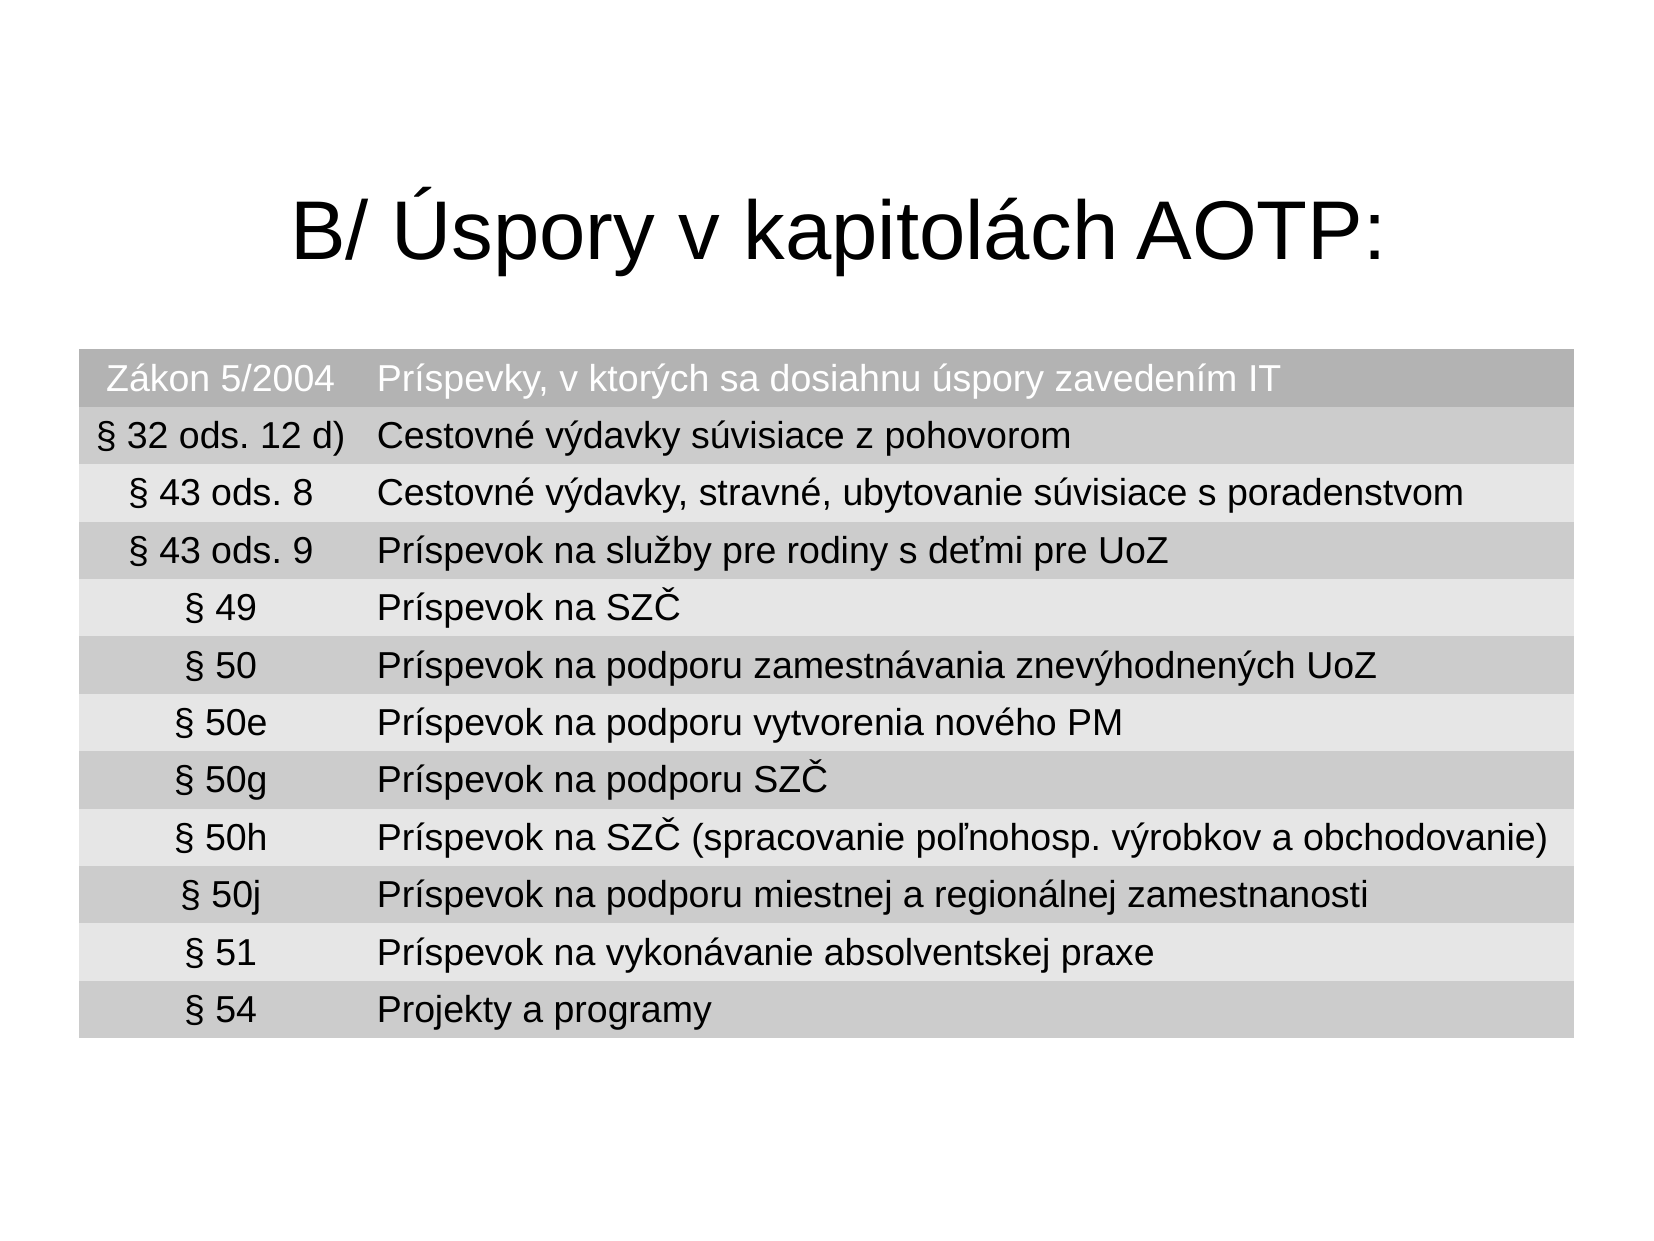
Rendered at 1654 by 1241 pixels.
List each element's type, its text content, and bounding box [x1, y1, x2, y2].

text_box B/ Úspory v kapitolách AOTP: [59, 177, 1619, 1028]
table_cell § 50e [79, 694, 362, 751]
table_cell § 50g [79, 751, 362, 809]
table_cell § 51 [79, 923, 362, 981]
table_header Zákon 5/2004 [79, 349, 362, 407]
table_cell § 50j [79, 866, 362, 923]
table_cell § 43 ods. 8 [79, 464, 362, 522]
table_cell § 50 [79, 636, 362, 694]
table_cell Projekty a programy [362, 981, 1574, 1038]
table_cell § 50h [79, 809, 362, 866]
table_cell Cestovné výdavky súvisiace z pohovorom [362, 407, 1574, 464]
table_cell Príspevok na SZČ [362, 579, 1574, 636]
table_cell § 49 [79, 579, 362, 636]
table_cell Príspevok na služby pre rodiny s deťmi pre UoZ [362, 522, 1574, 579]
table_cell § 32 ods. 12 d) [79, 407, 362, 464]
table_cell Cestovné výdavky, stravné, ubytovanie súvisiace s poradenstvom [362, 464, 1574, 522]
table_cell Príspevok na podporu SZČ [362, 751, 1574, 809]
table_cell § 43 ods. 9 [79, 522, 362, 579]
table_cell Príspevok na vykonávanie absolventskej praxe [362, 923, 1574, 981]
table_cell Príspevok na podporu miestnej a regionálnej zamestnanosti [362, 866, 1574, 923]
table_header Príspevky, v ktorých sa dosiahnu úspory zavedením IT [362, 349, 1574, 407]
table_cell Príspevok na SZČ (spracovanie poľnohosp. výrobkov a obchodovanie) [362, 809, 1574, 866]
table_cell Príspevok na podporu vytvorenia nového PM [362, 694, 1574, 751]
table_cell Príspevok na podporu zamestnávania znevýhodnených UoZ [362, 636, 1574, 694]
table_cell § 54 [79, 981, 362, 1038]
